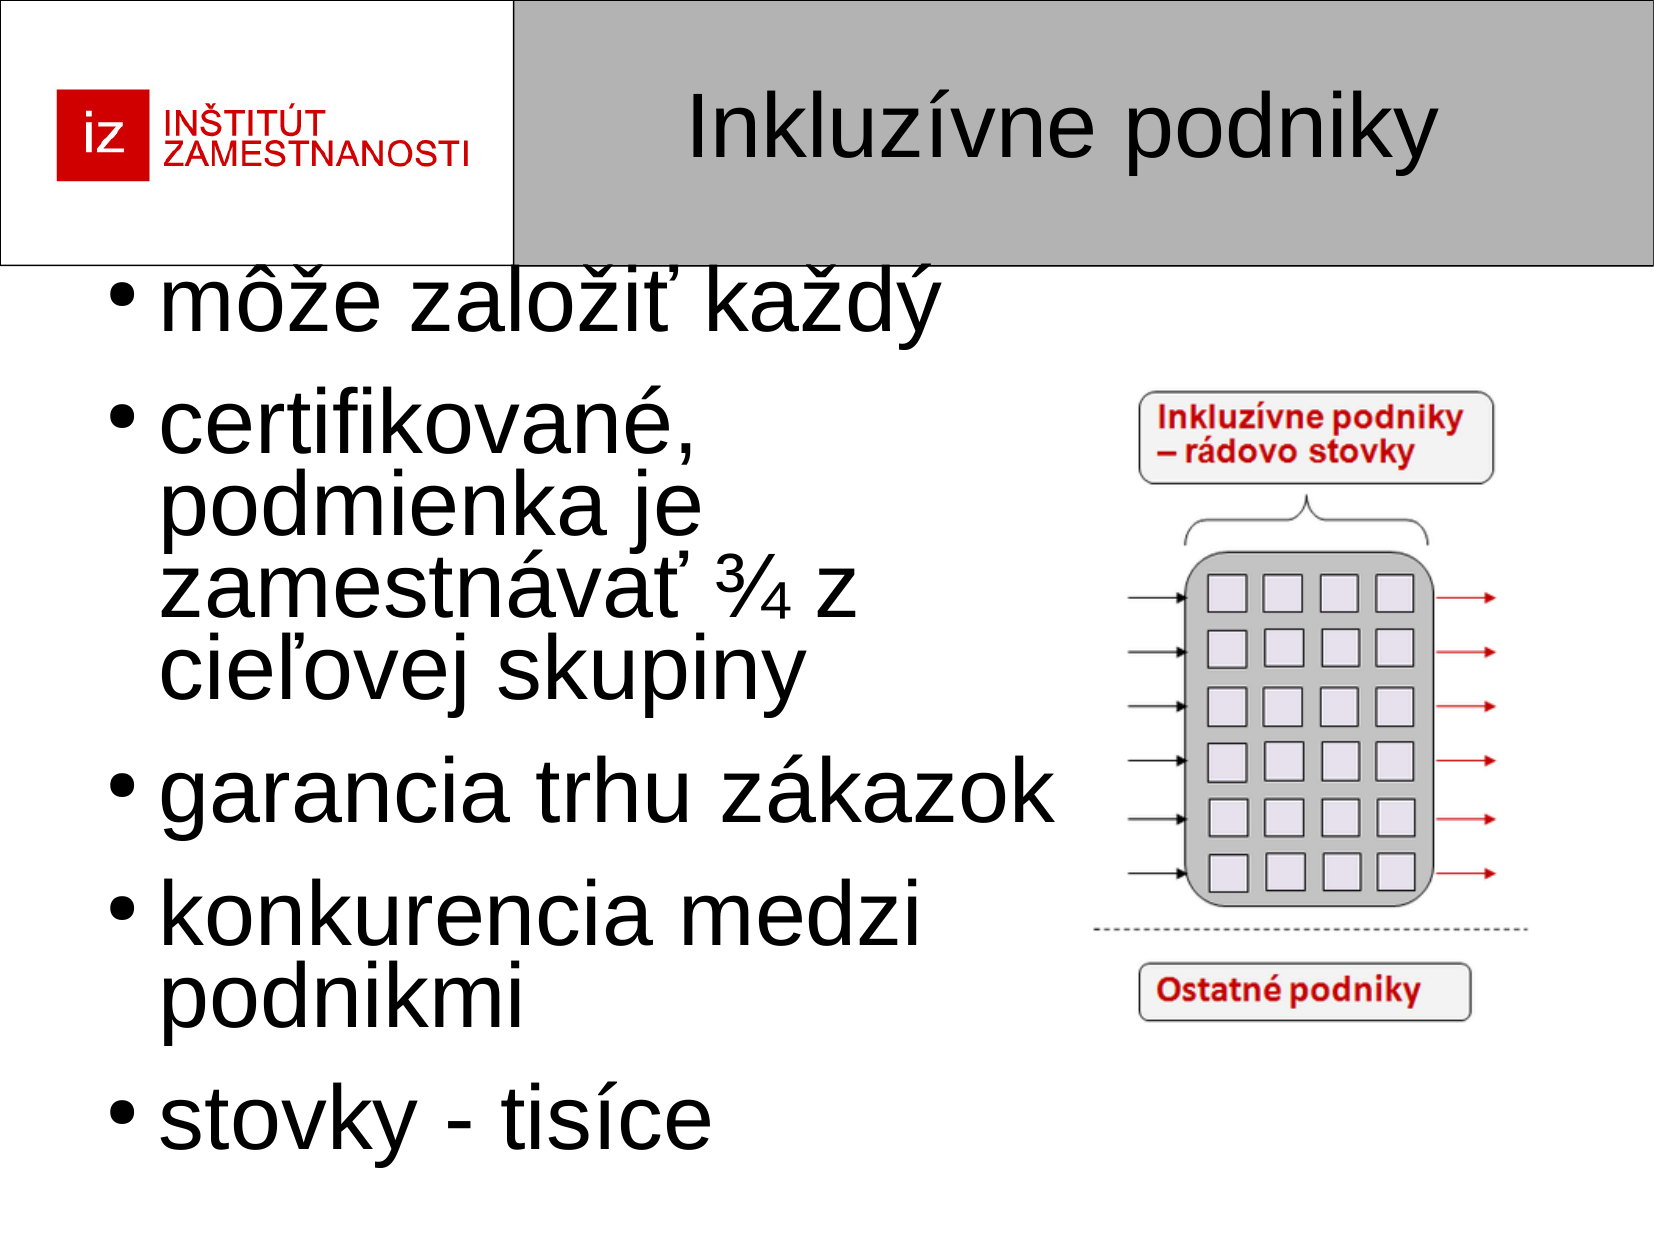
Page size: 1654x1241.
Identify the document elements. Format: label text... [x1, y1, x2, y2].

title Inkluzívne podniky [561, 37, 1565, 229]
picture [5, 8, 512, 257]
list môže založiť každý certifikované, podmienka je zamestnávať ¾ z cieľovej skupiny garancia trhu zákazok konkurencia medzi podnikmi stovky - tisíce [88, 265, 1063, 1187]
picture [1092, 383, 1530, 1023]
